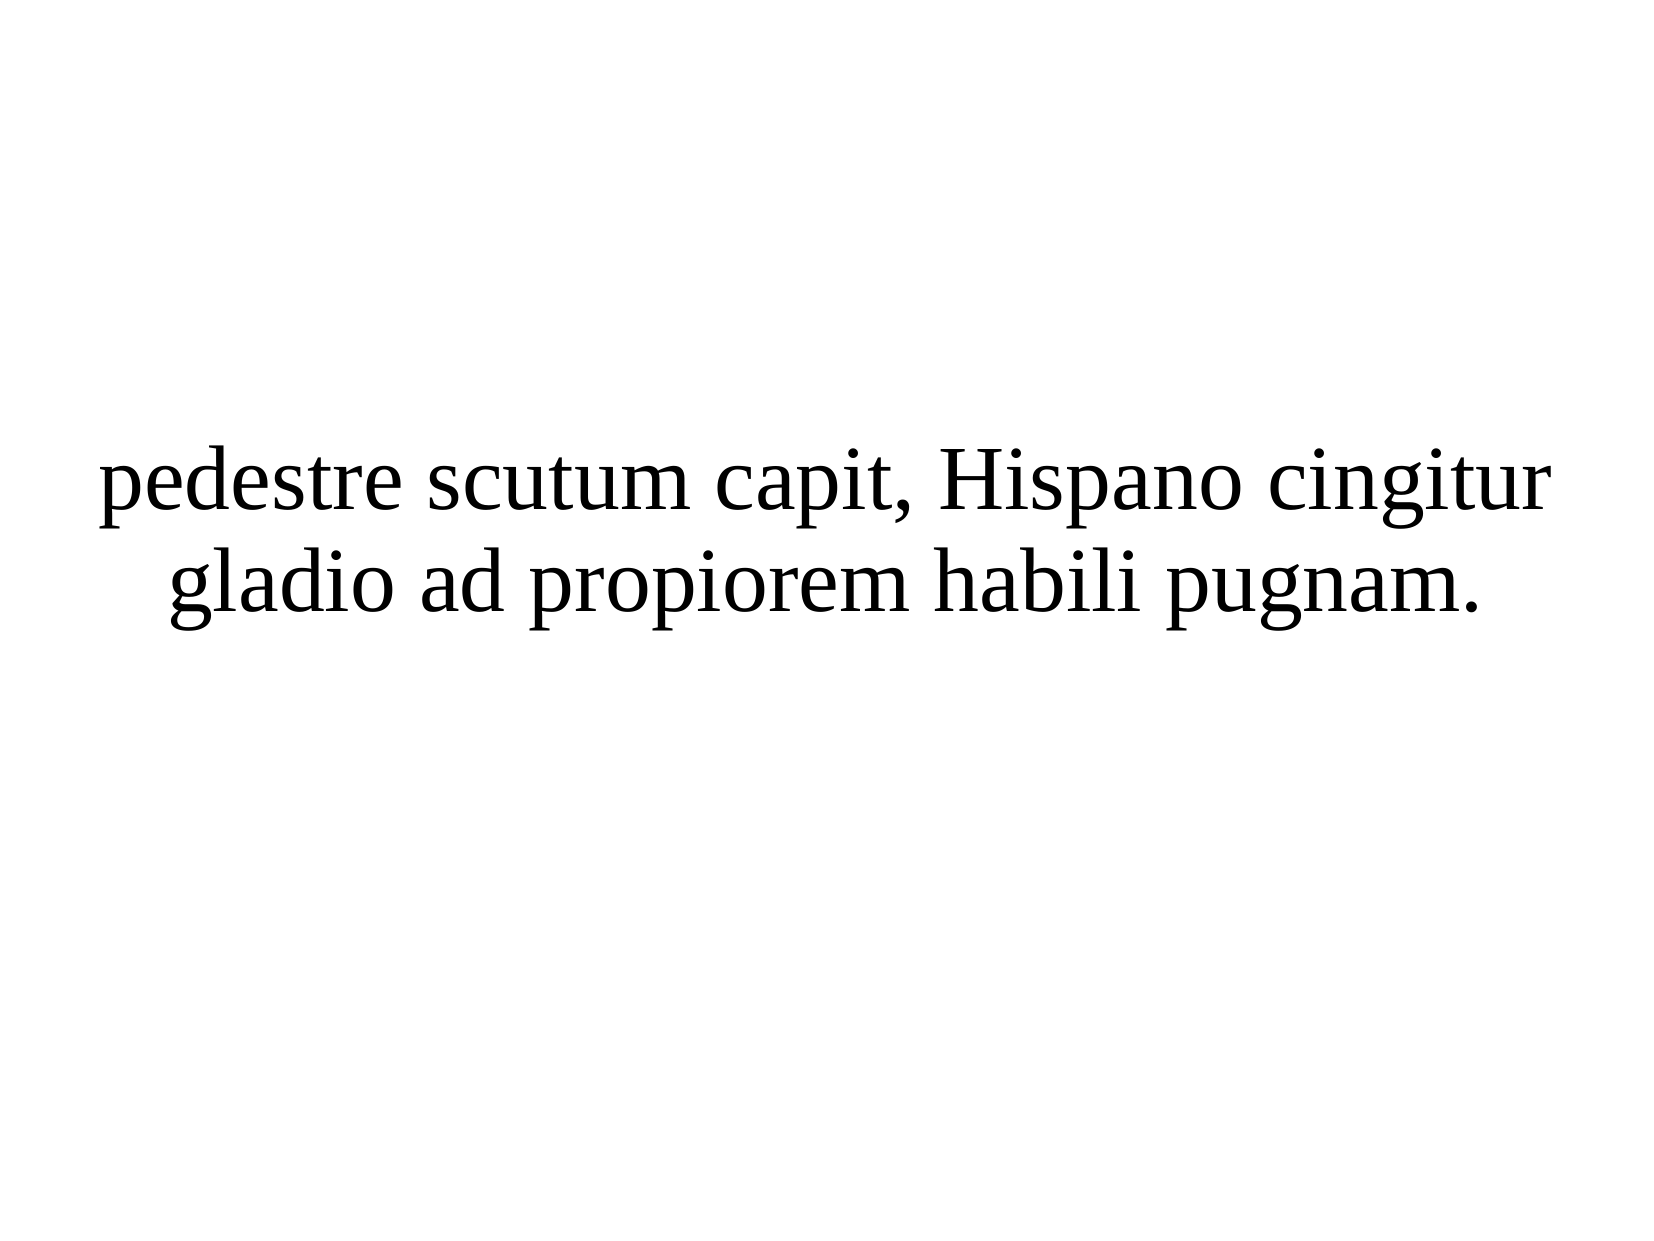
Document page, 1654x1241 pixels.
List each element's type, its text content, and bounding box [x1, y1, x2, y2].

subtitle pedestre scutum capit, Hispano cingitur gladio ad propiorem habili pugnam. [82, 49, 1571, 1010]
